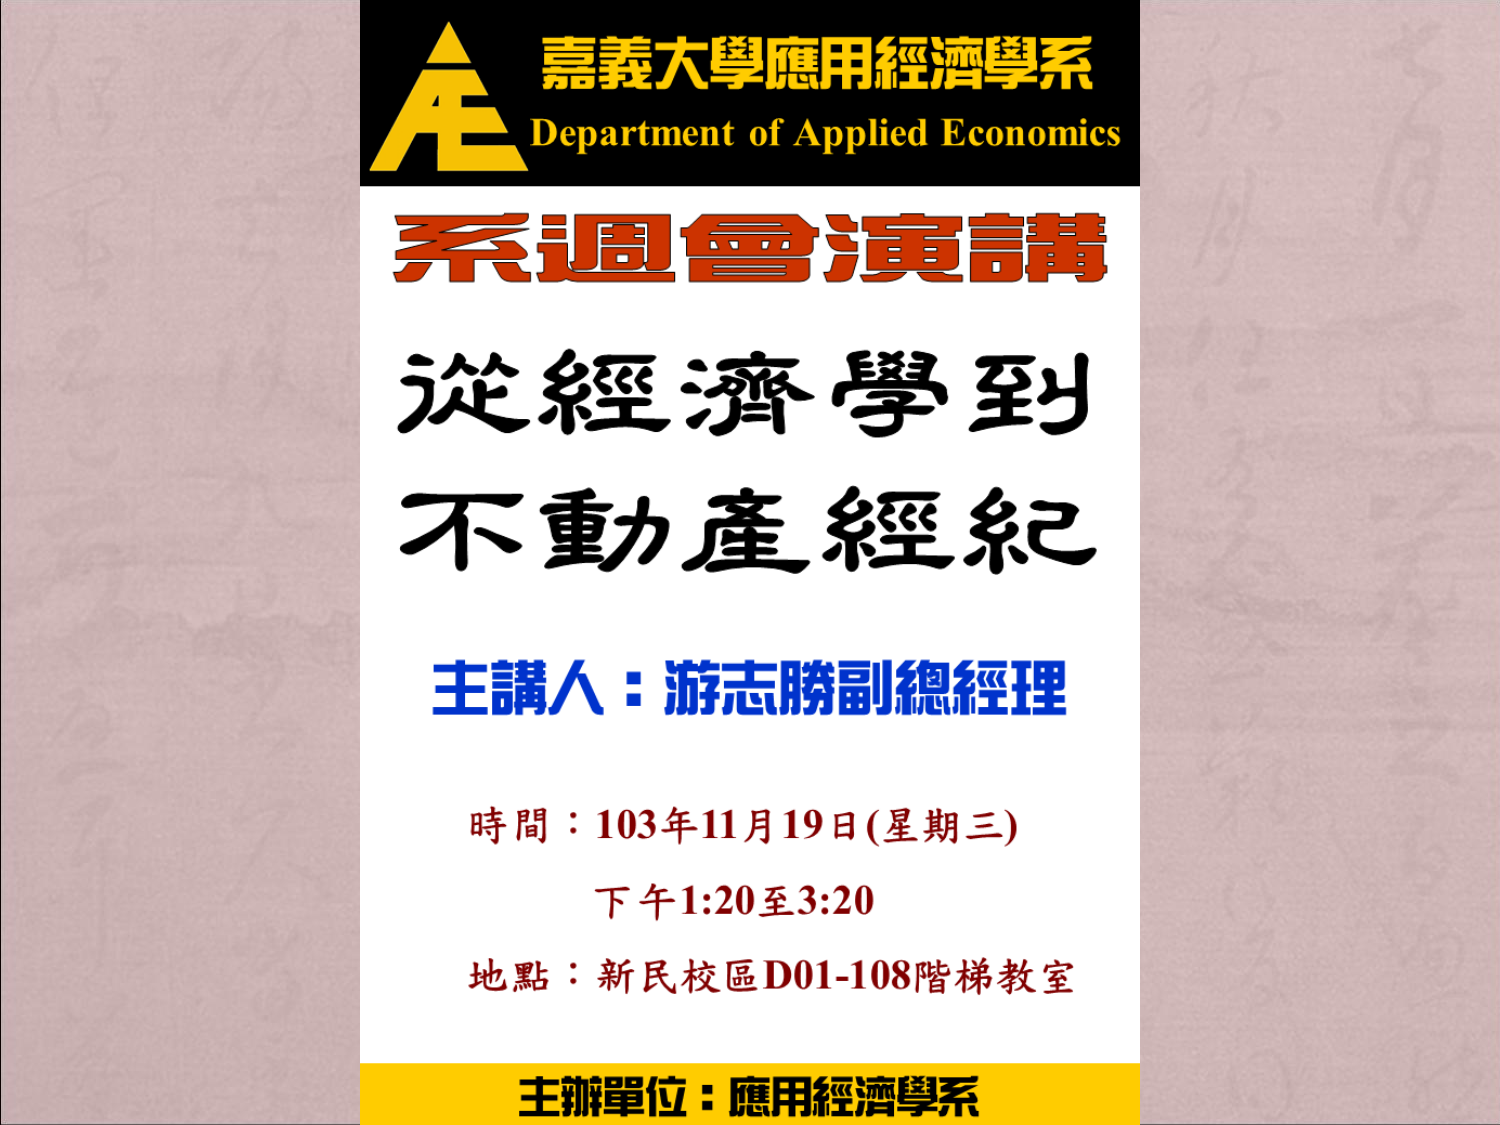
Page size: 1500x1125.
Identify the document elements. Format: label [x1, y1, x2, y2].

picture [360, 0, 1140, 1125]
